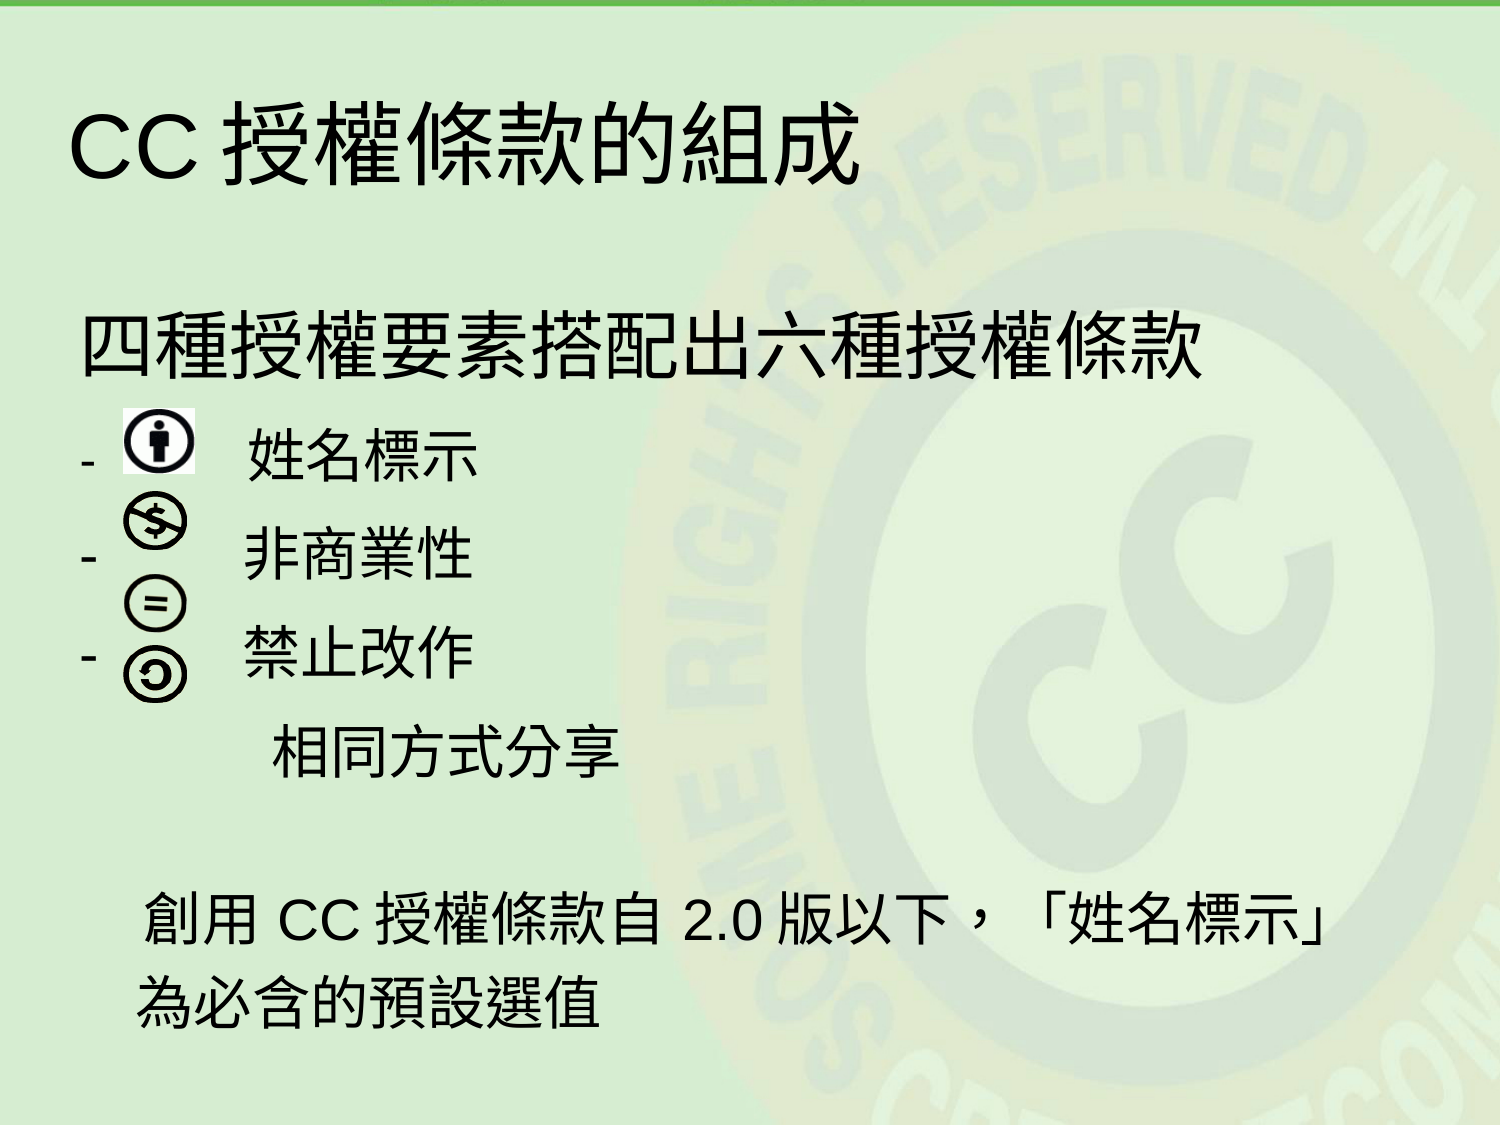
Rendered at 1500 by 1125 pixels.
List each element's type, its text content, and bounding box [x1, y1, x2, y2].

picture [123, 491, 187, 550]
picture [0, 0, 1500, 1125]
title CC授權條款的組成 [53, 66, 1459, 211]
picture [123, 645, 187, 703]
picture [122, 572, 188, 634]
list 四種授權要素搭配出六種授權條款 - 姓名標示 - 非商業性 - 禁止改作 相同方式分享 創用CC授權條款自2.0版以下，「姓名標示」為必含的預設選值 [64, 278, 1415, 1125]
picture [123, 408, 195, 474]
